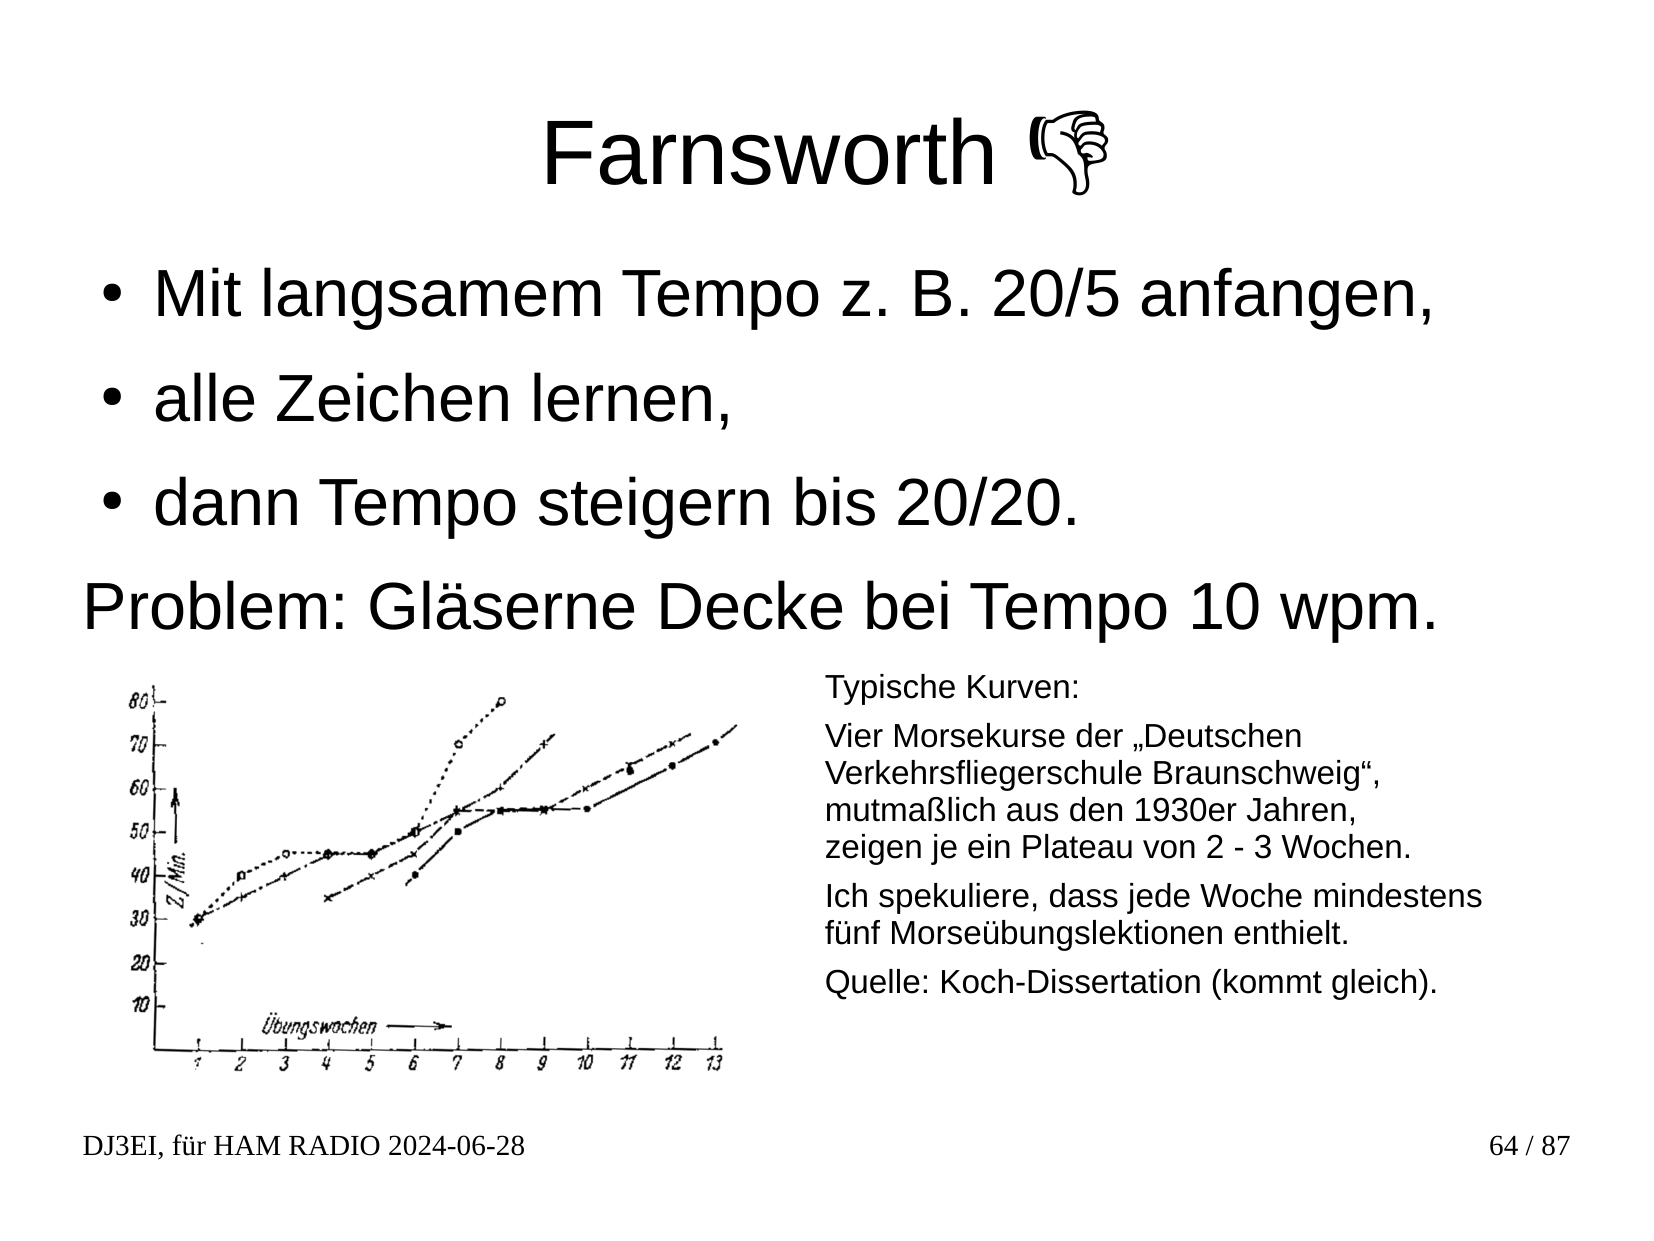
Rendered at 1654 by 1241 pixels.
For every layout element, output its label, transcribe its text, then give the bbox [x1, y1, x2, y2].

picture [94, 661, 804, 1094]
text_box Typische Kurven: Vier Morsekurse der „Deutschen Verkehrsfliegerschule Braunschweig“, mutmaßlich aus den 1930er Jahren, zeigen je ein Plateau von 2 - 3 Wochen. Ich spekuliere, dass jede Woche mindestens fünf Morseübungslektionen enthielt. Quelle: Koch-Dissertation (kommt gleich). [810, 661, 1607, 1052]
title Farnsworth 👎 [82, 49, 1571, 256]
list Mit langsamem Tempo z. B. 20/5 anfangen, alle Zeichen lernen, dann Tempo steigern bis 20/20. Problem: Gläserne Decke bei Tempo 10 wpm. [82, 256, 1571, 674]
